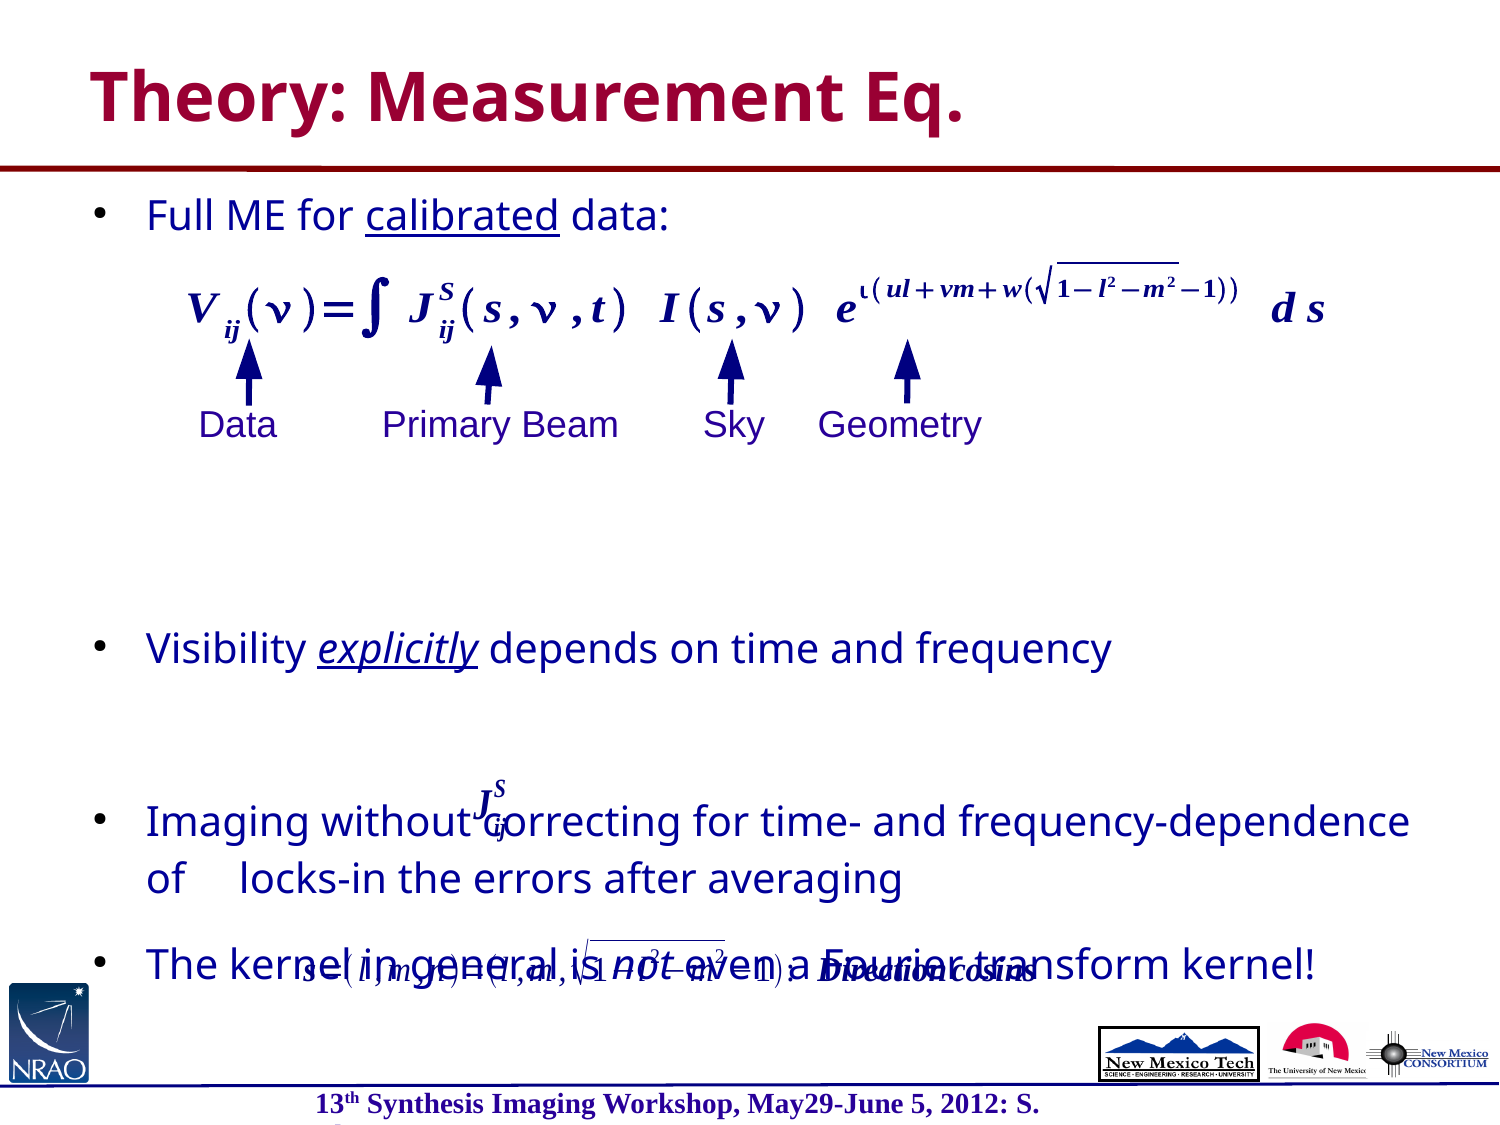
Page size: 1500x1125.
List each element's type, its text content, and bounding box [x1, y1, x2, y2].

text_box Data Primary Beam Sky Geometry [183, 396, 1371, 465]
picture [0, 172, 1500, 1125]
chart [292, 937, 1043, 994]
list Full ME for calibrated data: Visibility explicitly depends on time and frequency Imaging without correcting for time- and frequency-dependence of locks-in the errors after averaging The kernel in general is not even a Fourier transform kernel! [75, 185, 1426, 982]
title Theory: Measurement Eq. [75, 33, 1426, 157]
picture [1101, 1029, 1257, 1079]
picture [0, 0, 1500, 166]
chart [173, 262, 1336, 348]
chart [459, 767, 516, 846]
